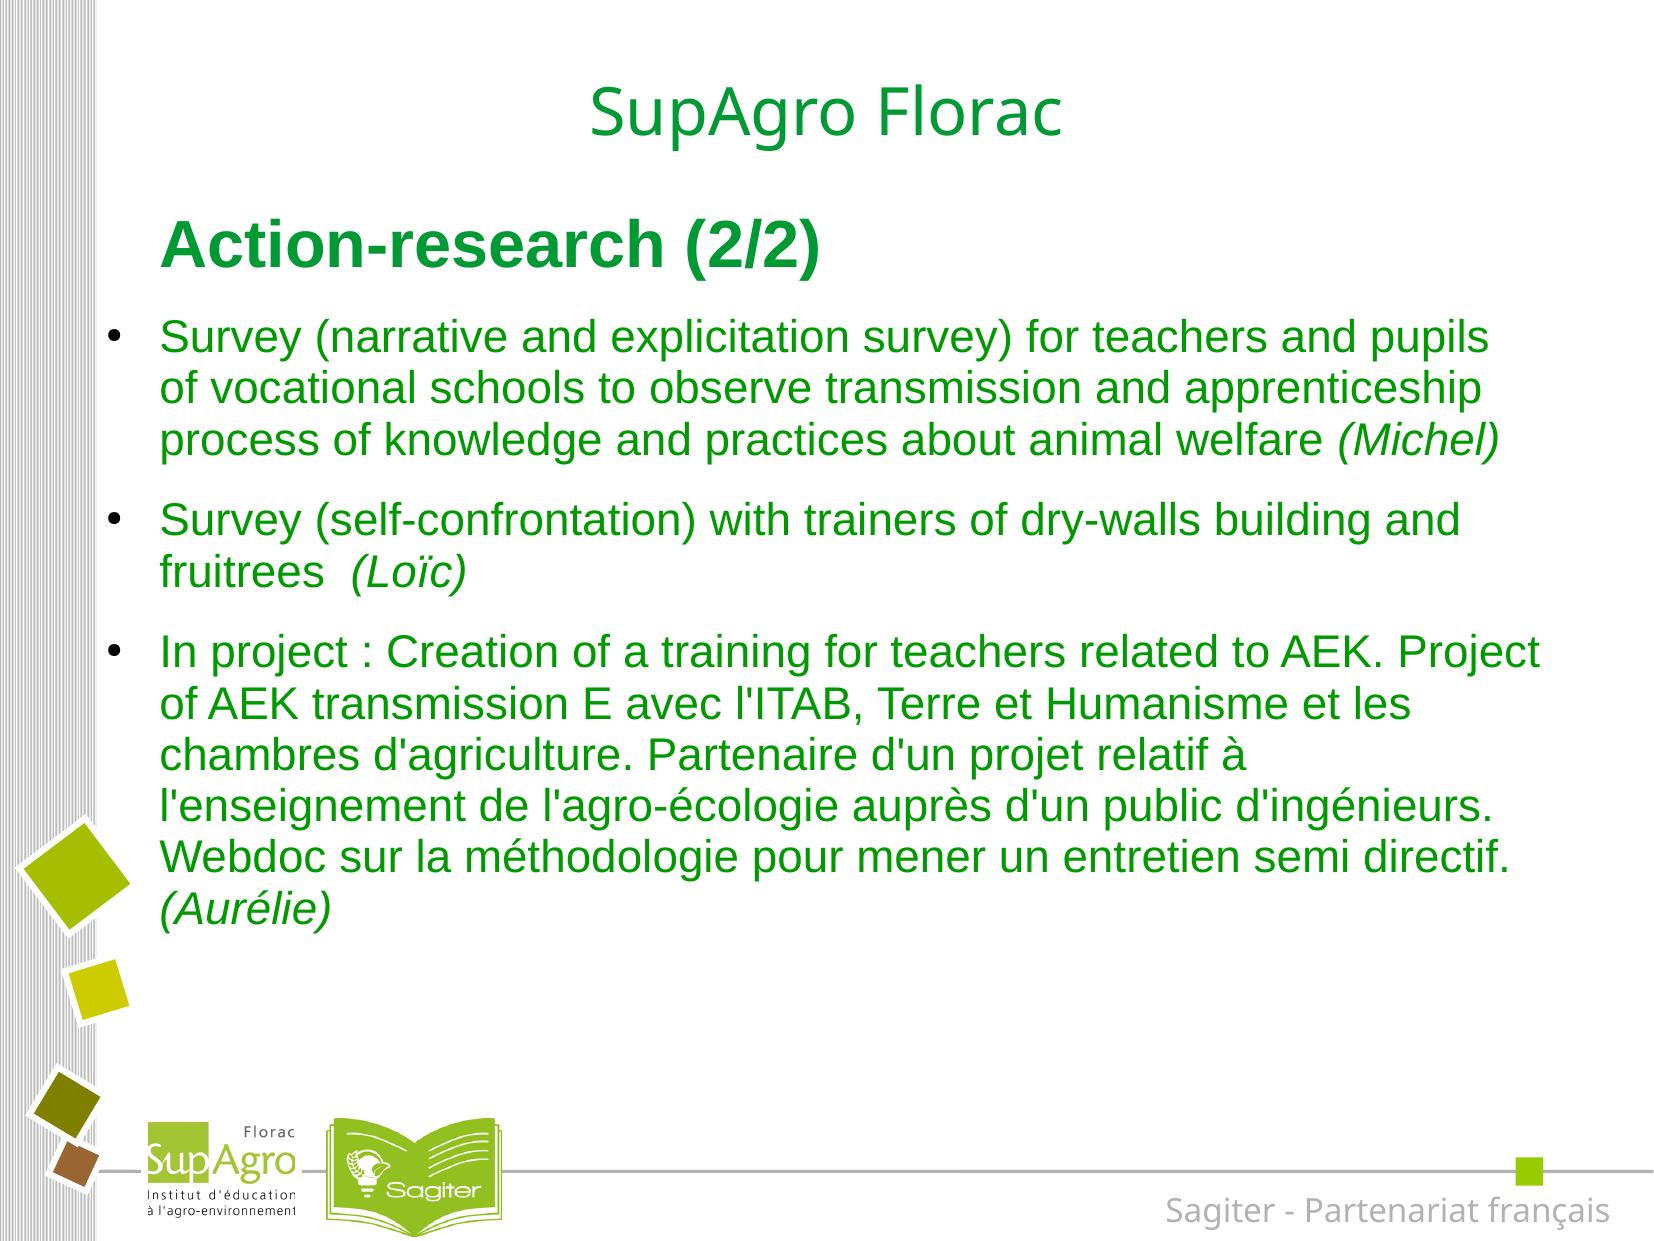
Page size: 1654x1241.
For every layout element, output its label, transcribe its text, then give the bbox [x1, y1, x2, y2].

title SupAgro Florac [97, 41, 1571, 178]
text_box [0, 0, 104, 1241]
list Action-research (2/2) Survey (narrative and explicitation survey) for teachers and pupils of vocational schools to observe transmission and apprenticeship process of knowledge and practices about animal welfare (Michel) Survey (self-confrontation) with trainers of dry-walls building and fruitrees (Loïc) In project : Creation of a training for teachers related to AEK. Project of AEK transmission E avec l'ITAB, Terre et Humanisme et les chambres d'agriculture. Partenaire d'un projet relatif à l'enseignement de l'agro-écologie auprès d'un public d'ingénieurs. Webdoc sur la méthodologie pour mener un entretien semi directif. (Aurélie) [88, 206, 1542, 1109]
picture [326, 1118, 502, 1237]
text_box [1515, 1157, 1544, 1186]
picture [147, 1122, 296, 1218]
text_box Sagiter - Partenariat français [124, 1178, 1627, 1240]
